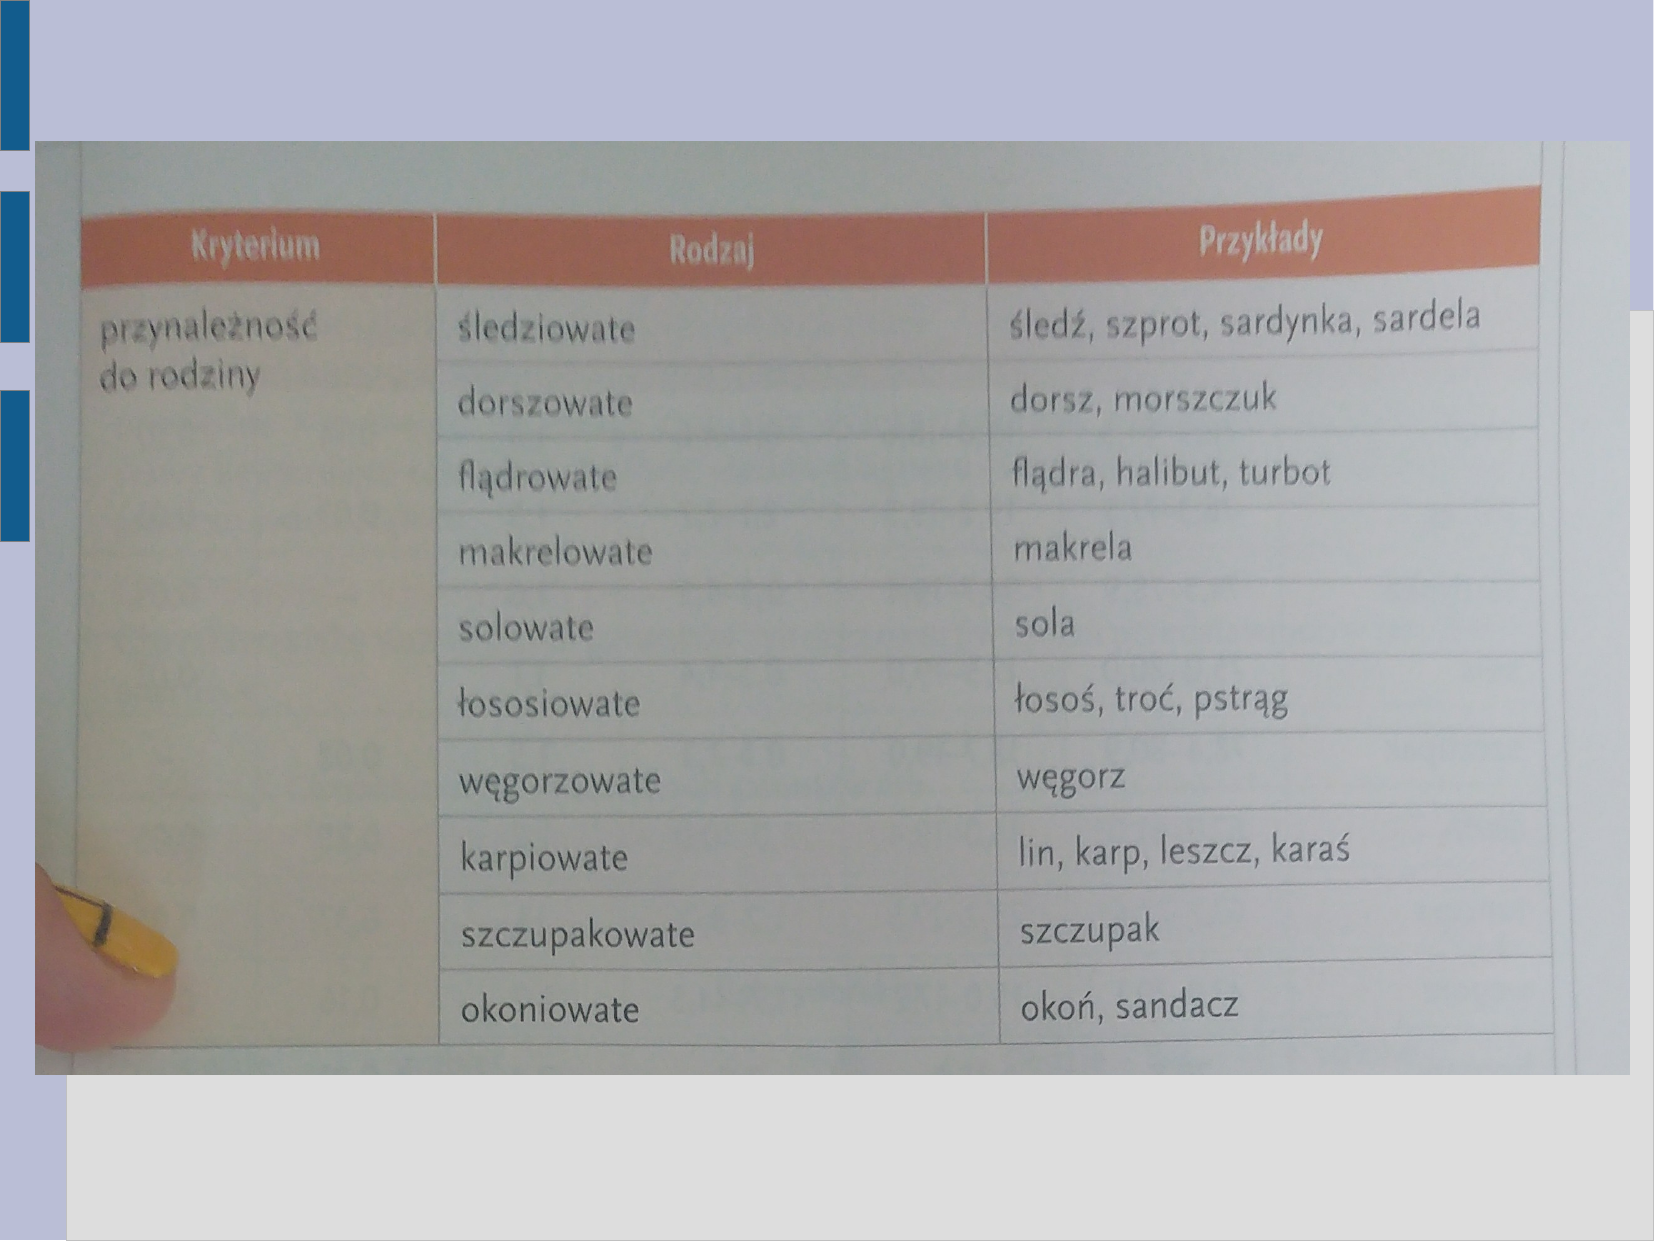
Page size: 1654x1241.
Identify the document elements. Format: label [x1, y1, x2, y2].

picture [35, 141, 1630, 1075]
